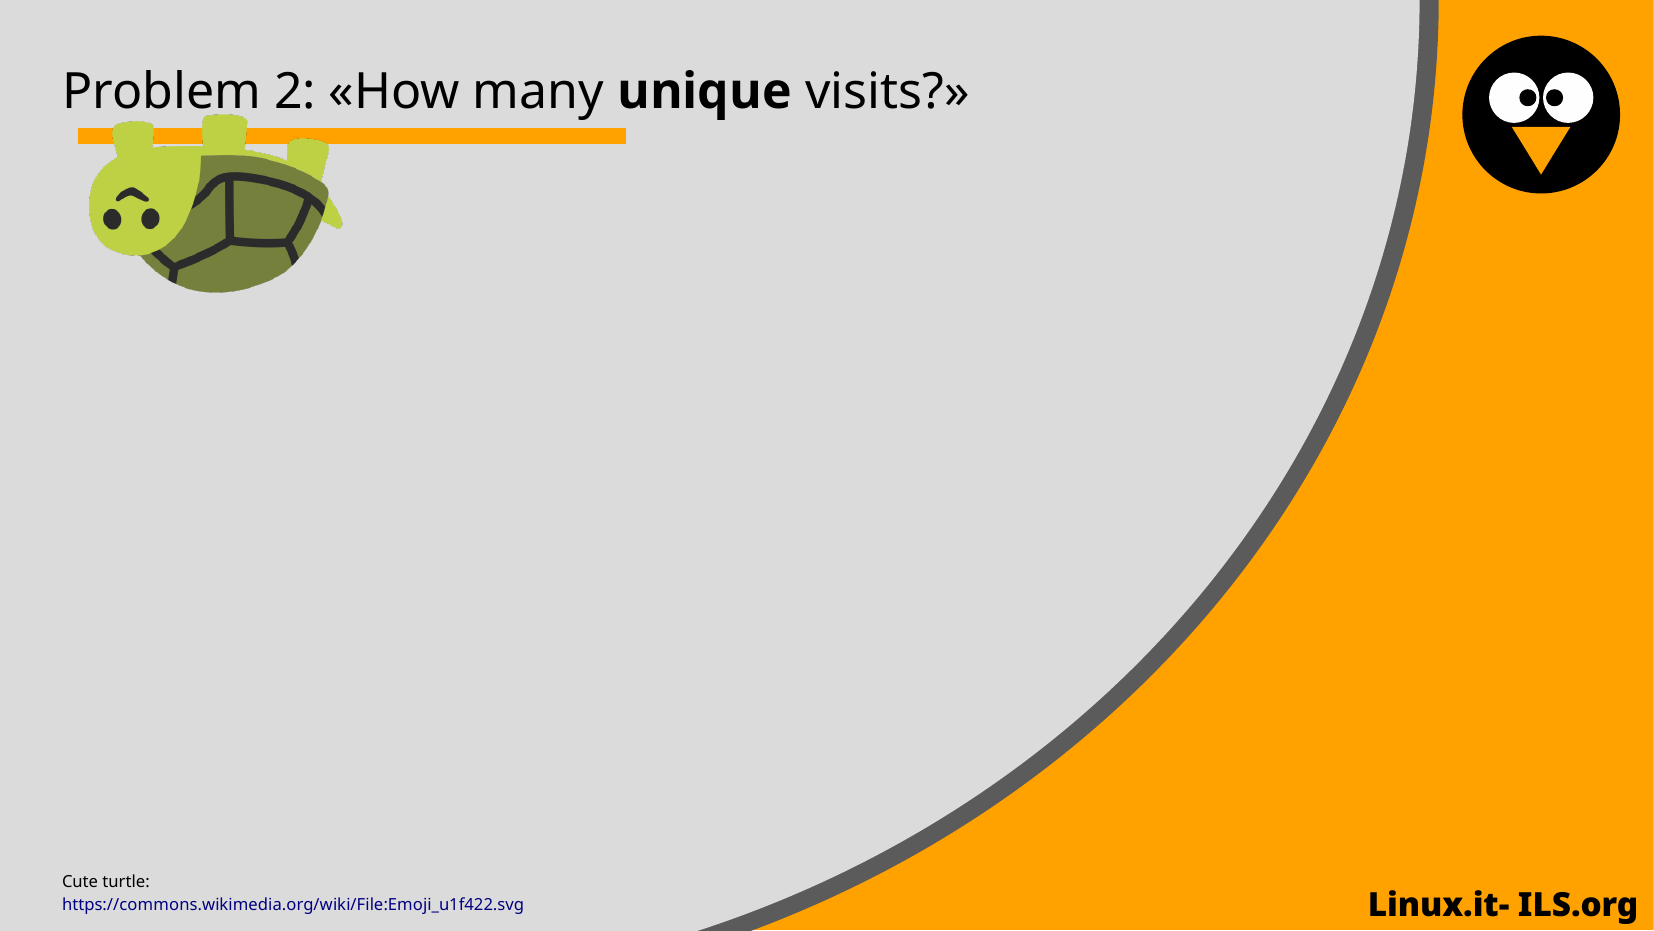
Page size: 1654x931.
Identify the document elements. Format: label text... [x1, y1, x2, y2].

text_box Linux.it- ILS.org [1346, 874, 1654, 927]
picture [88, 100, 343, 355]
text_box Problem 2: «How many unique visits?» [47, 47, 1217, 180]
text_box Cute turtle: https://commons.wikimedia.org/wiki/File:Emoji_u1f422.svg [47, 862, 898, 917]
